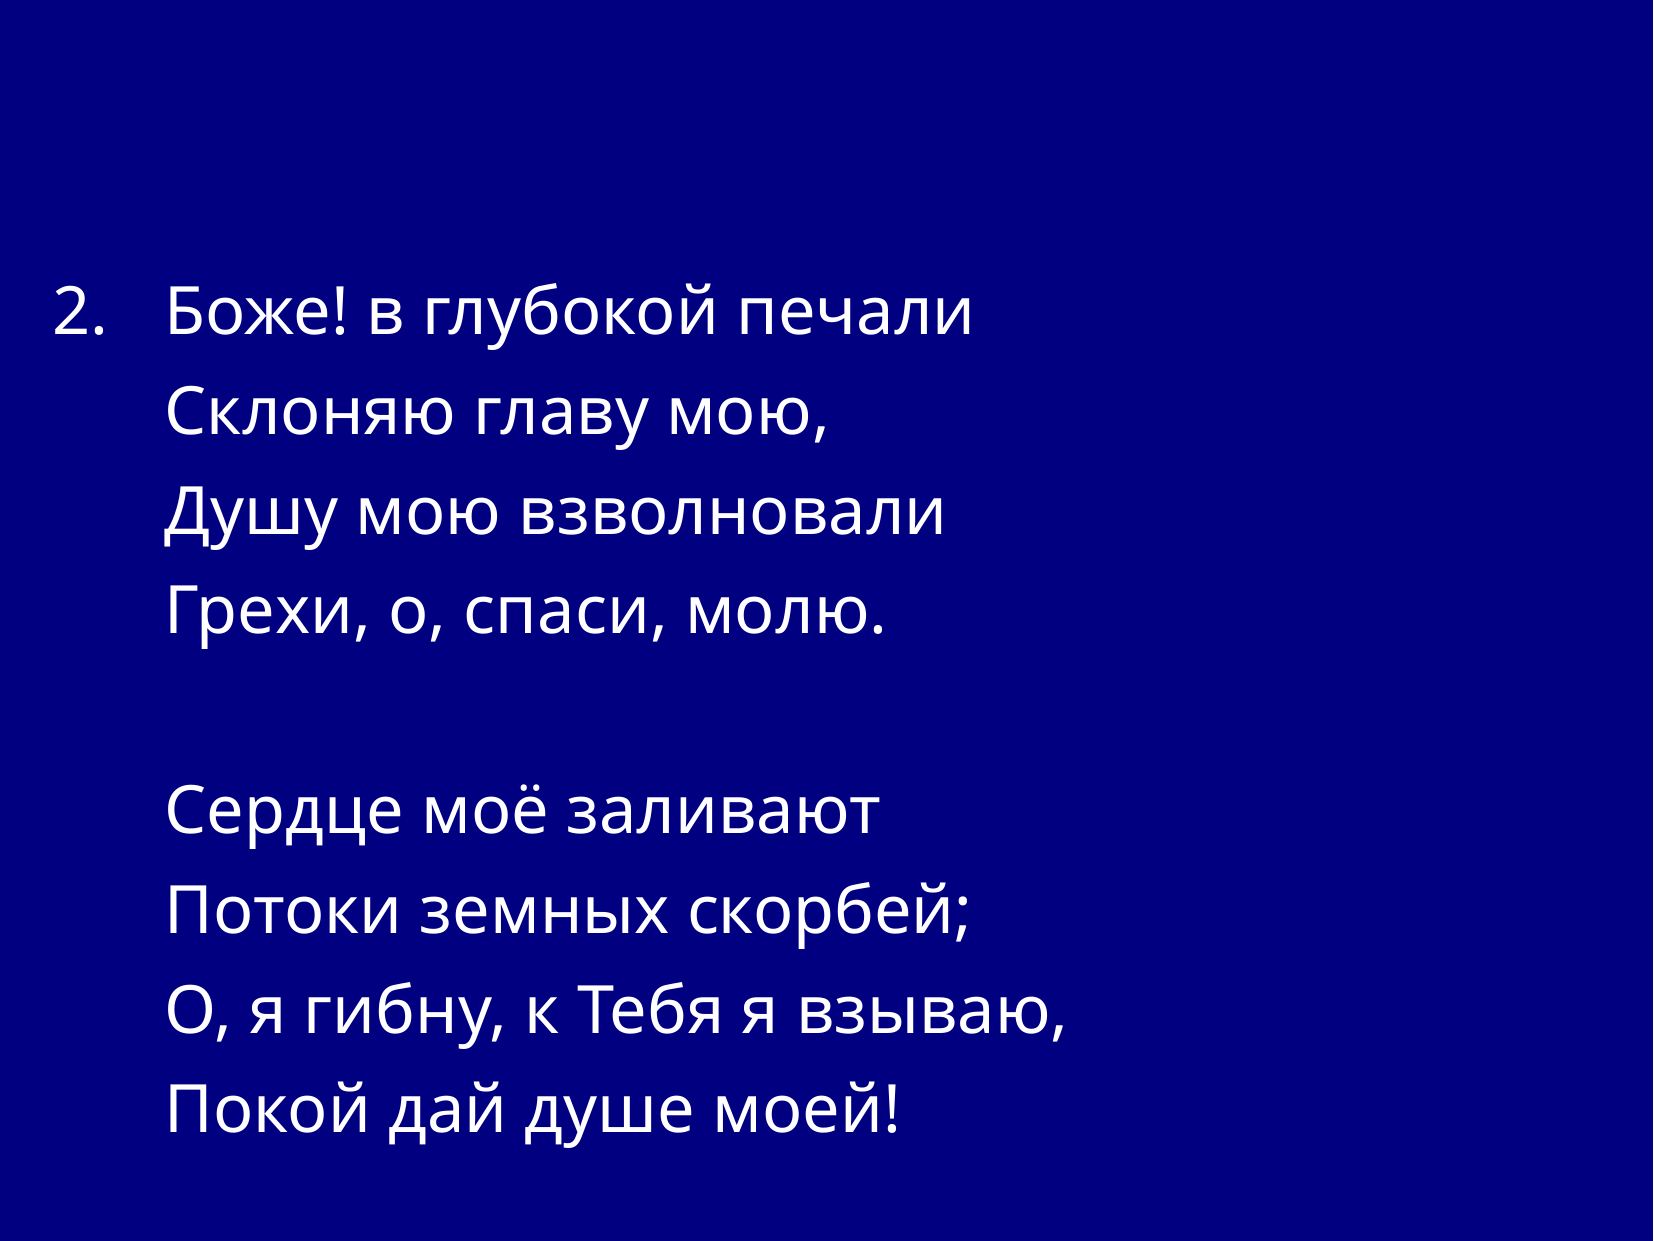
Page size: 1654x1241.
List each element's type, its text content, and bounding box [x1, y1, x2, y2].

text_box 2. Боже! в глубокой печали Склоняю главу мою, Душу мою взволновали Грехи, о, спаси, молю. Сердце моё заливают Потоки земных скорбей; О, я гибну, к Тебя я взываю, Покой дай душе моей! [37, 56, 1576, 1163]
